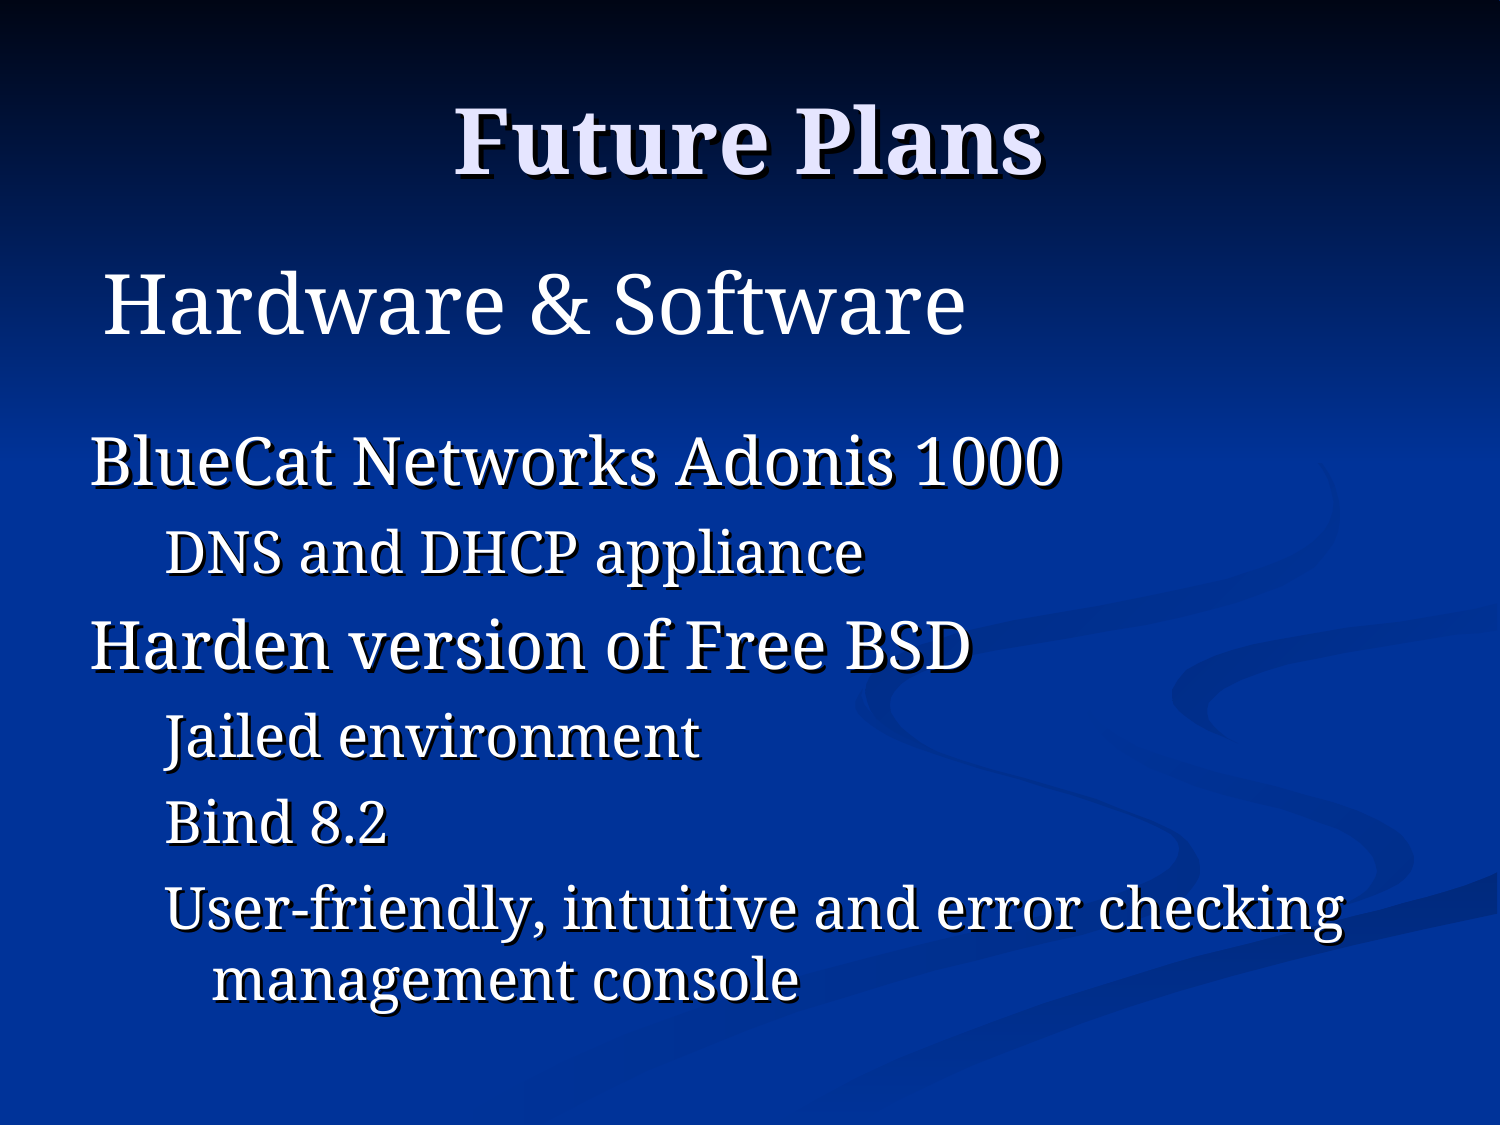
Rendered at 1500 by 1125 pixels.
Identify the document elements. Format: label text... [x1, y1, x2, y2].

text_box Hardware & Software [87, 237, 1426, 367]
list BlueCat Networks Adonis 1000 DNS and DHCP appliance Harden version of Free BSD Jailed environment Bind 8.2 User-friendly, intuitive and error checking management console [75, 412, 1426, 1006]
title Future Plans [75, 45, 1426, 233]
